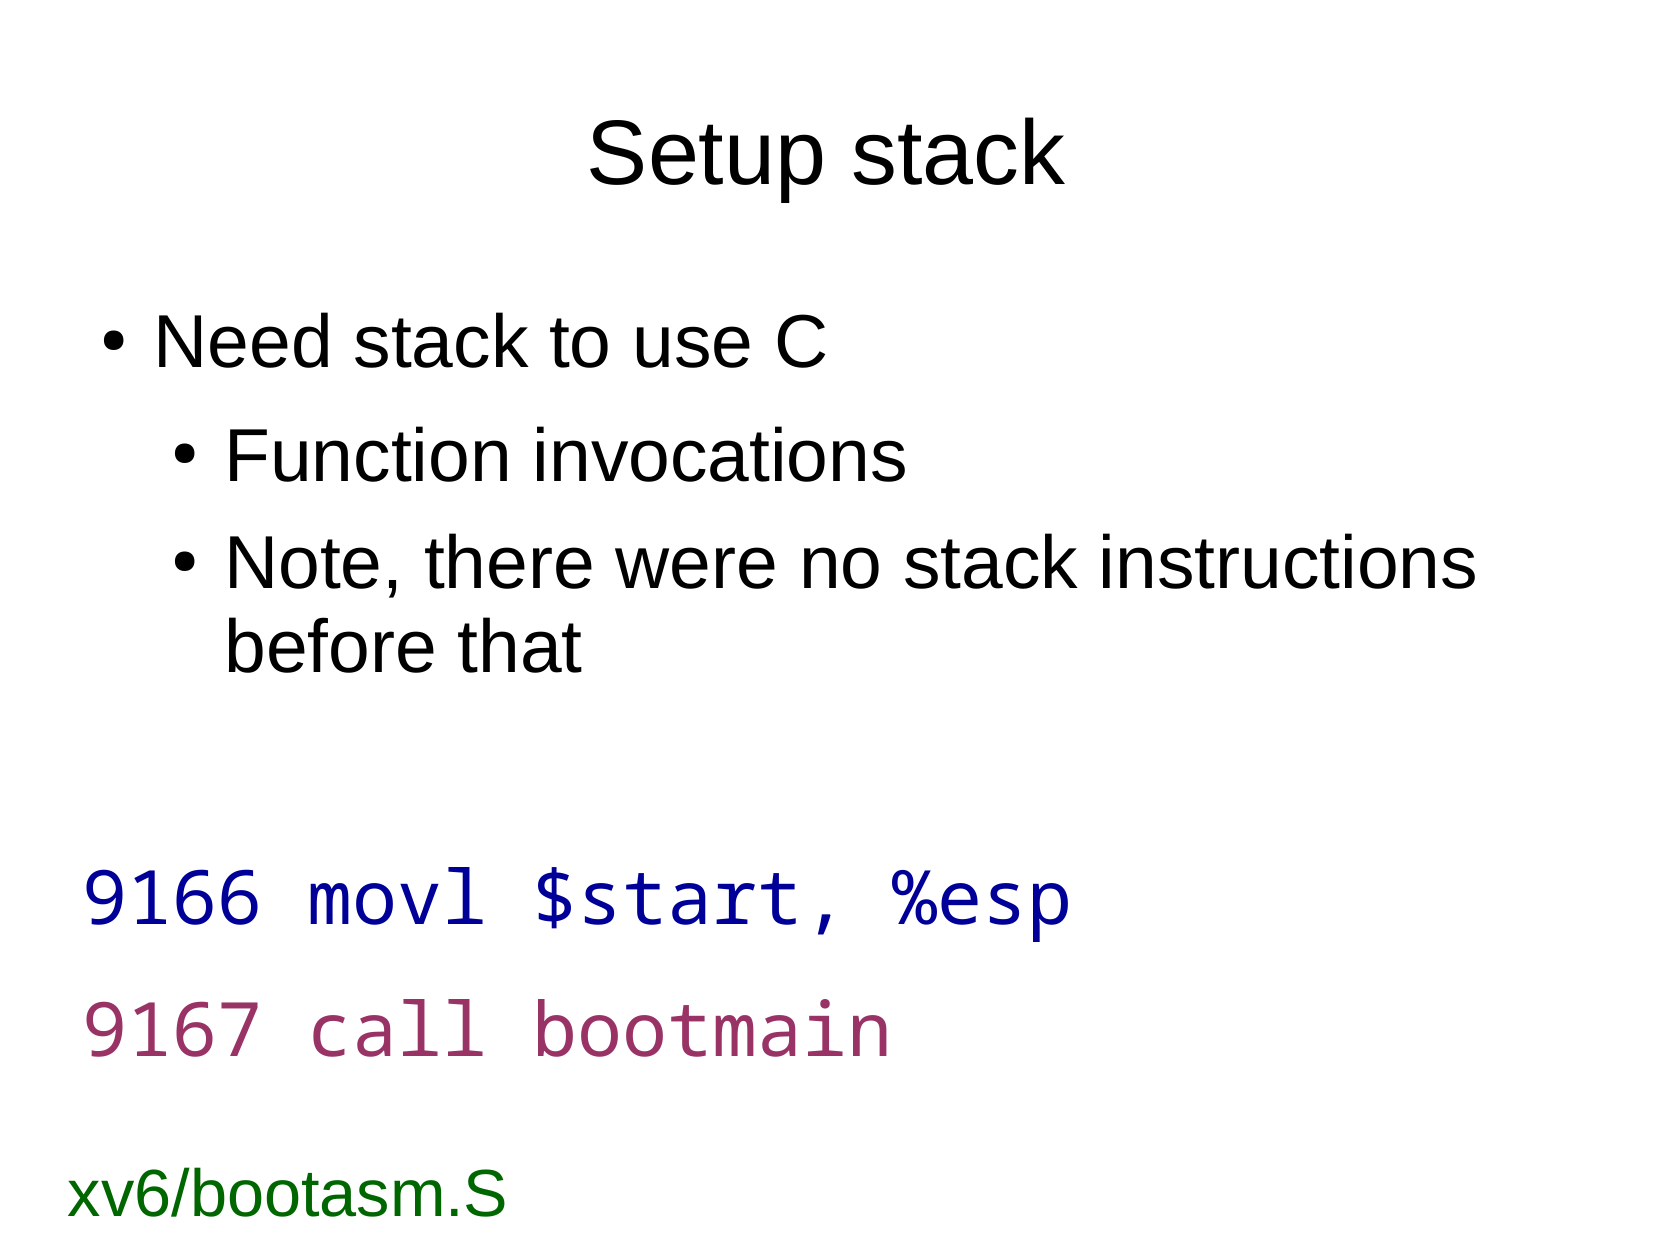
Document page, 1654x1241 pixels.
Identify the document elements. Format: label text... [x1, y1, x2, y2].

list Need stack to use C Function invocations Note, there were no stack instructions before that 9166 movl $start, %esp 9167 call bootmain [82, 300, 1571, 1163]
title Setup stack [82, 49, 1571, 257]
text_box xv6/bootasm.S [53, 1148, 638, 1238]
